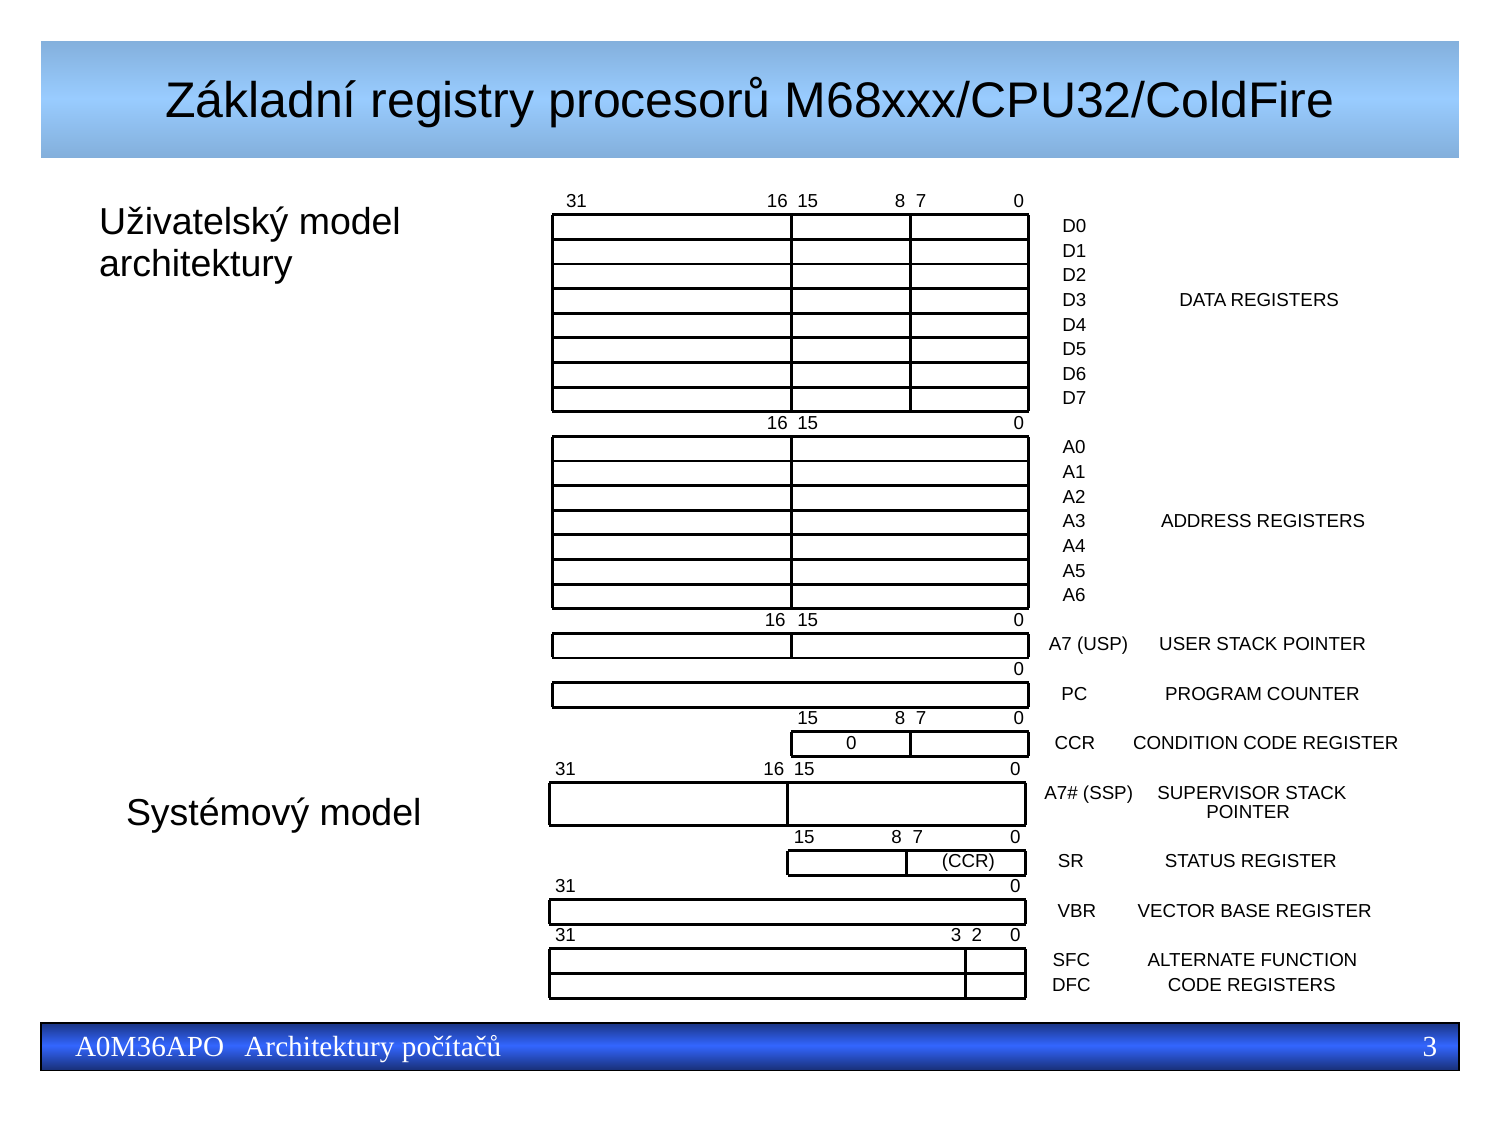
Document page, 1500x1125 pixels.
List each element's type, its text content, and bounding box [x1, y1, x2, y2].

text_box Systémový model [111, 783, 514, 841]
title Základní registry procesorů M68xxx/CPU32/ColdFire [41, 41, 1459, 158]
text_box Uživatelský model architektury [84, 193, 514, 301]
